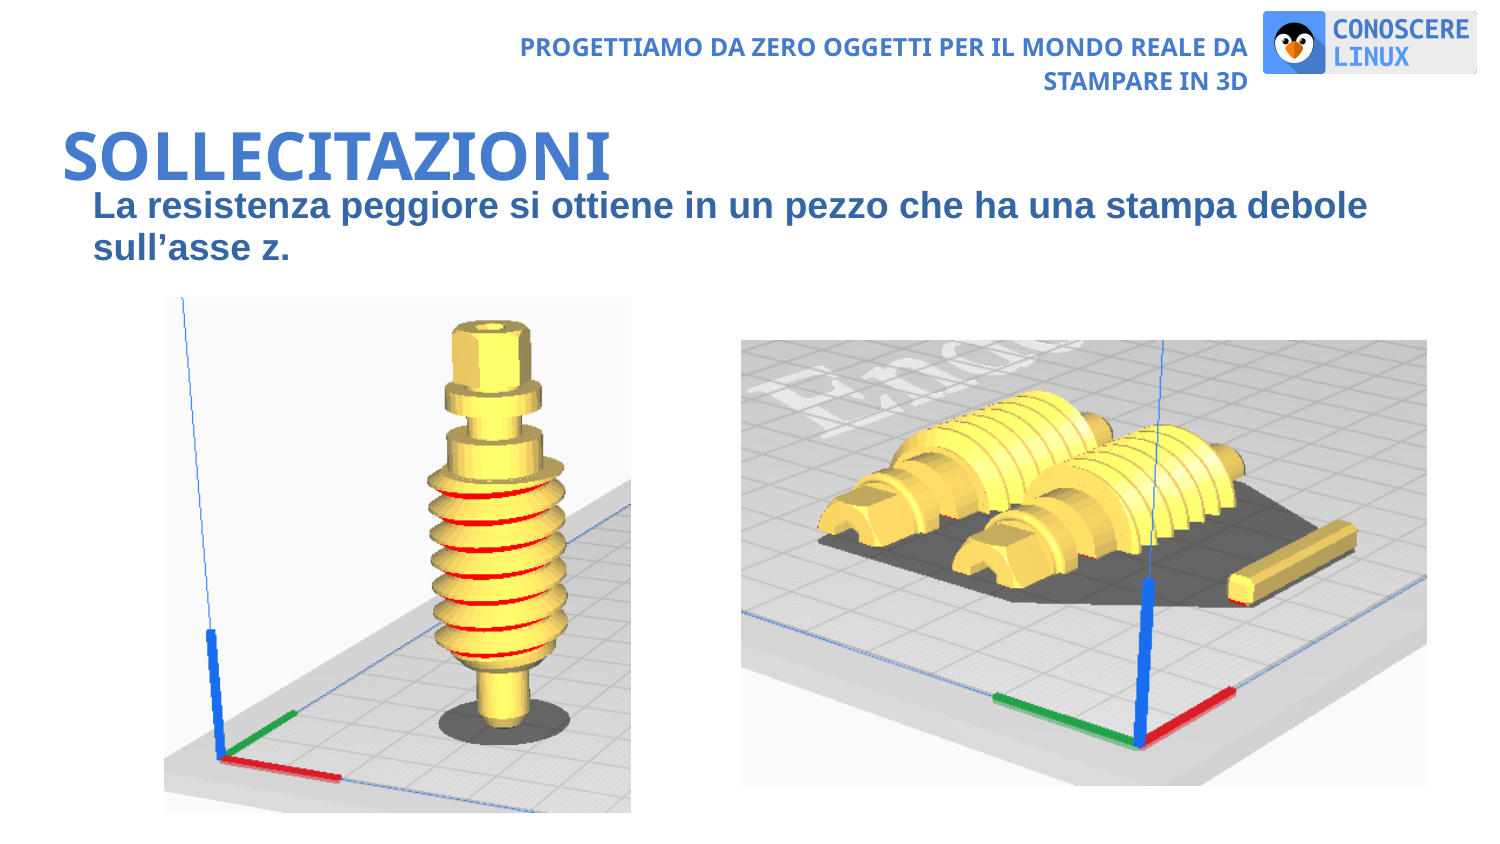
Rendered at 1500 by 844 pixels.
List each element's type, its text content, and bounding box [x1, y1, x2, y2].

text_box La resistenza peggiore si ottiene in un pezzo che ha una stampa debole sull’asse z. [78, 176, 1409, 500]
text_box SOLLECITAZIONI [47, 102, 780, 260]
picture [741, 340, 1427, 786]
picture [1263, 11, 1477, 74]
text_box PROGETTIAMO DA ZERO OGGETTI PER IL MONDO REALE DA STAMPARE IN 3D [437, 21, 1264, 91]
picture [164, 297, 631, 813]
